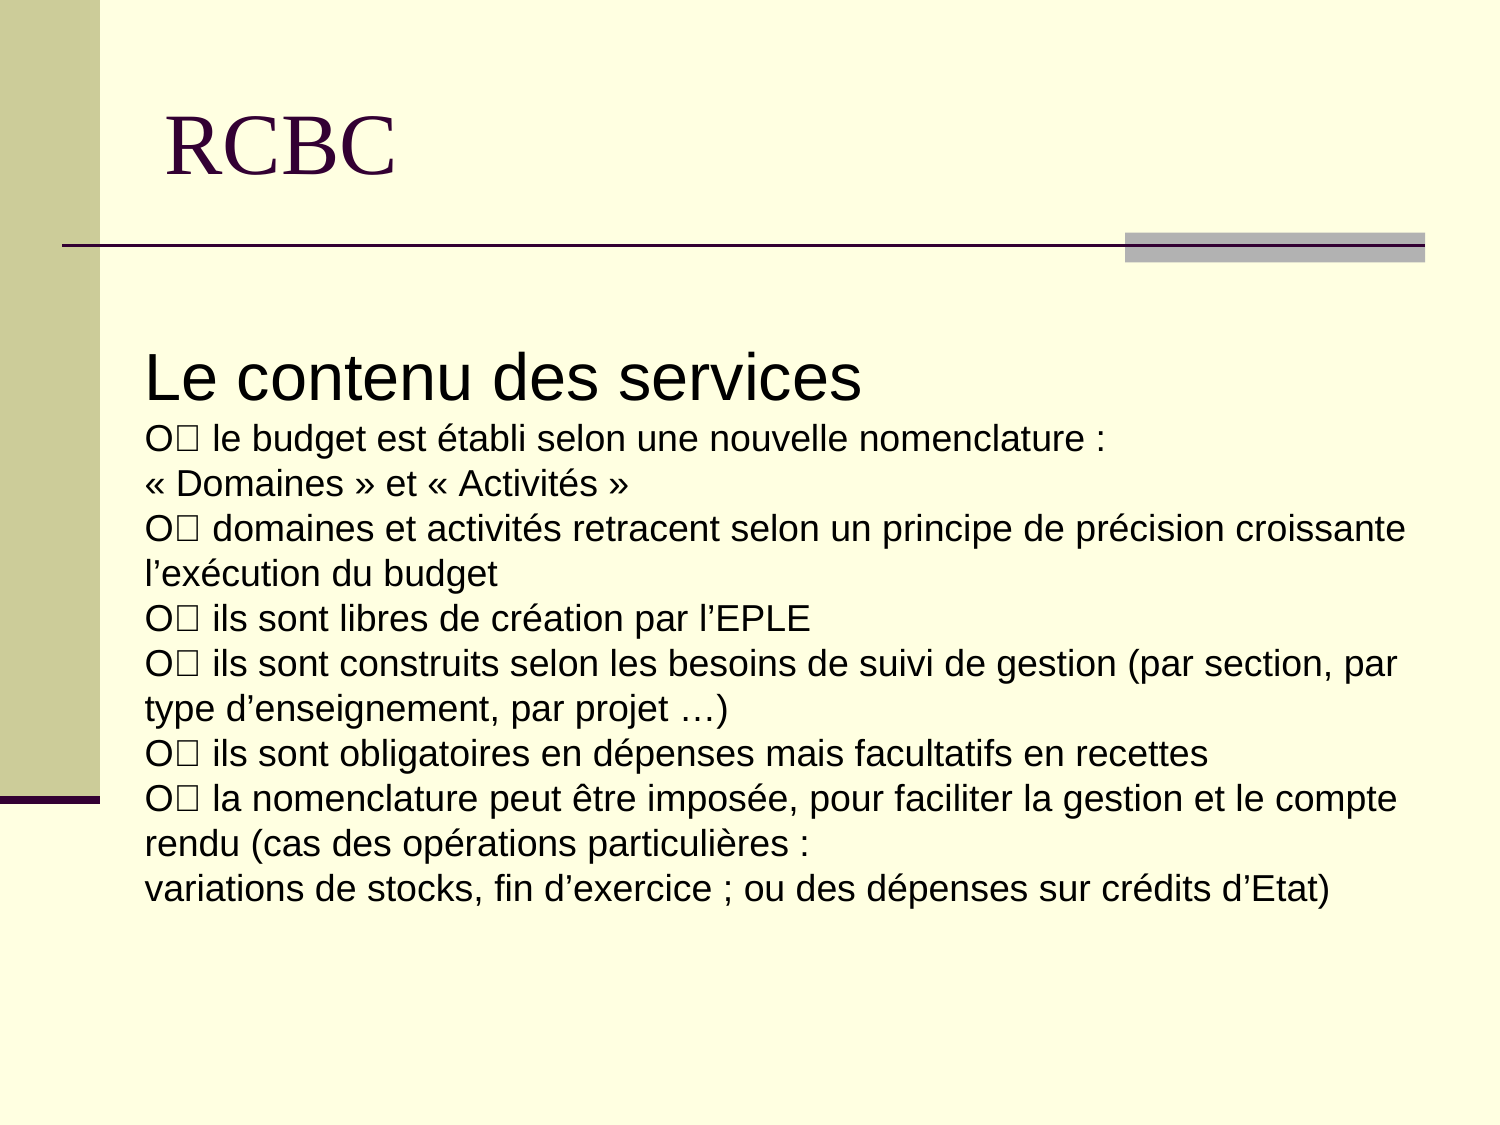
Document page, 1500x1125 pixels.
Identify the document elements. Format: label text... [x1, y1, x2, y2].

text_box Le contenu des services O le budget est établi selon une nouvelle nomenclature : « Domaines » et « Activités » O domaines et activités retracent selon un principe de précision croissante l’exécution du budget O ils sont libres de création par l’EPLE O ils sont construits selon les besoins de suivi de gestion (par section, par type d’enseignement, par projet …) O ils sont obligatoires en dépenses mais facultatifs en recettes O la nomenclature peut être imposée, pour faciliter la gestion et le compte rendu (cas des opérations particulières : variations de stocks, fin d’exercice ; ou des dépenses sur crédits d’Etat) [129, 326, 1483, 962]
title RCBC [150, 45, 1426, 234]
